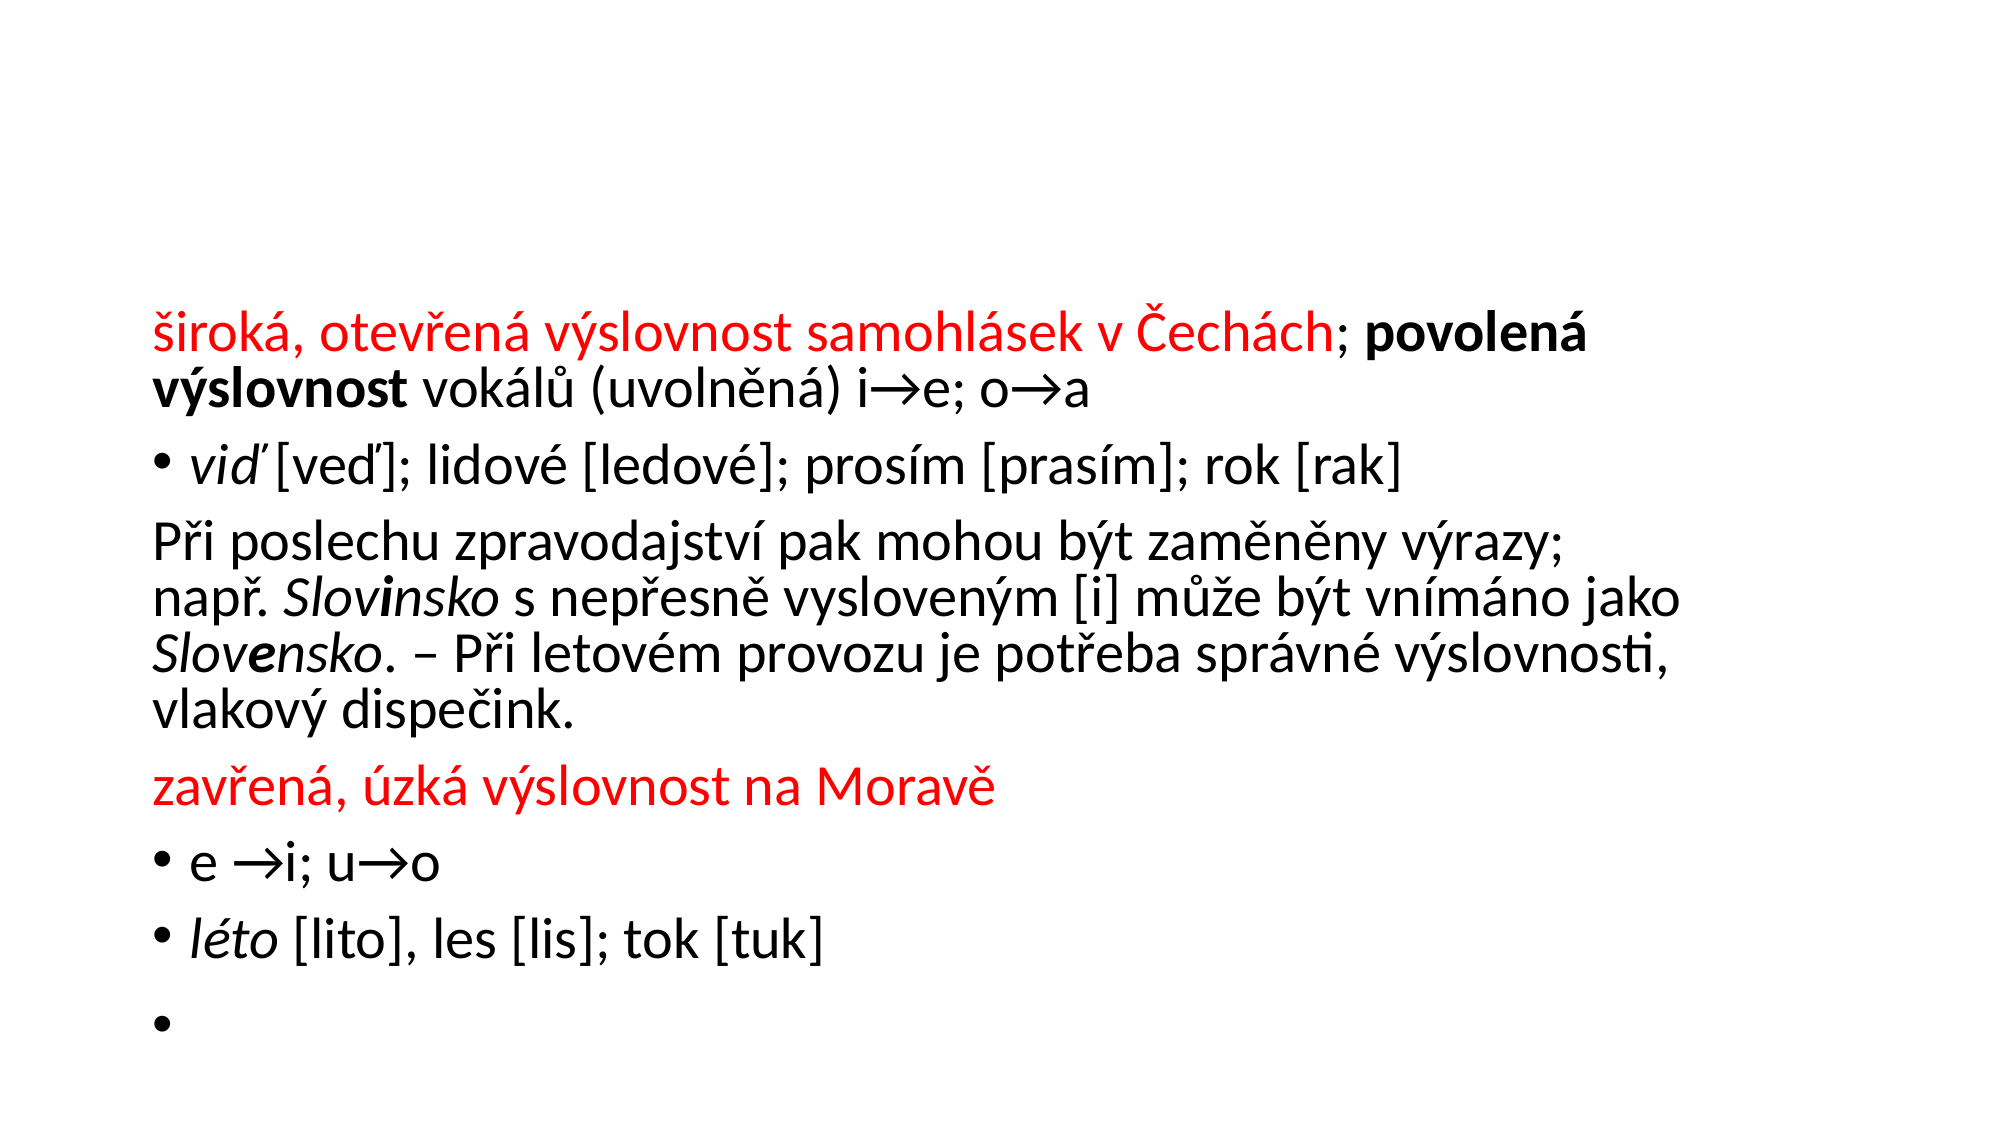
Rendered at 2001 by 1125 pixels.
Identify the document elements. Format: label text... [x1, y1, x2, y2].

list široká, otevřená výslovnost samohlásek v Čechách; povolená výslovnost vokálů (uvolněná) i→e; o→a viď [veď]; lidové [ledové]; prosím [prasím]; rok [rak] Při poslechu zpravodajství pak mohou být zaměněny výrazy; např. Slovinsko s nepřesně vysloveným [i] může být vnímáno jako Slovensko. – Při letovém provozu je potřeba správné výslovnosti, vlakový dispečink. zavřená, úzká výslovnost na Moravě e →i; u→o léto [lito], les [lis]; tok [tuk] [137, 299, 1863, 1014]
